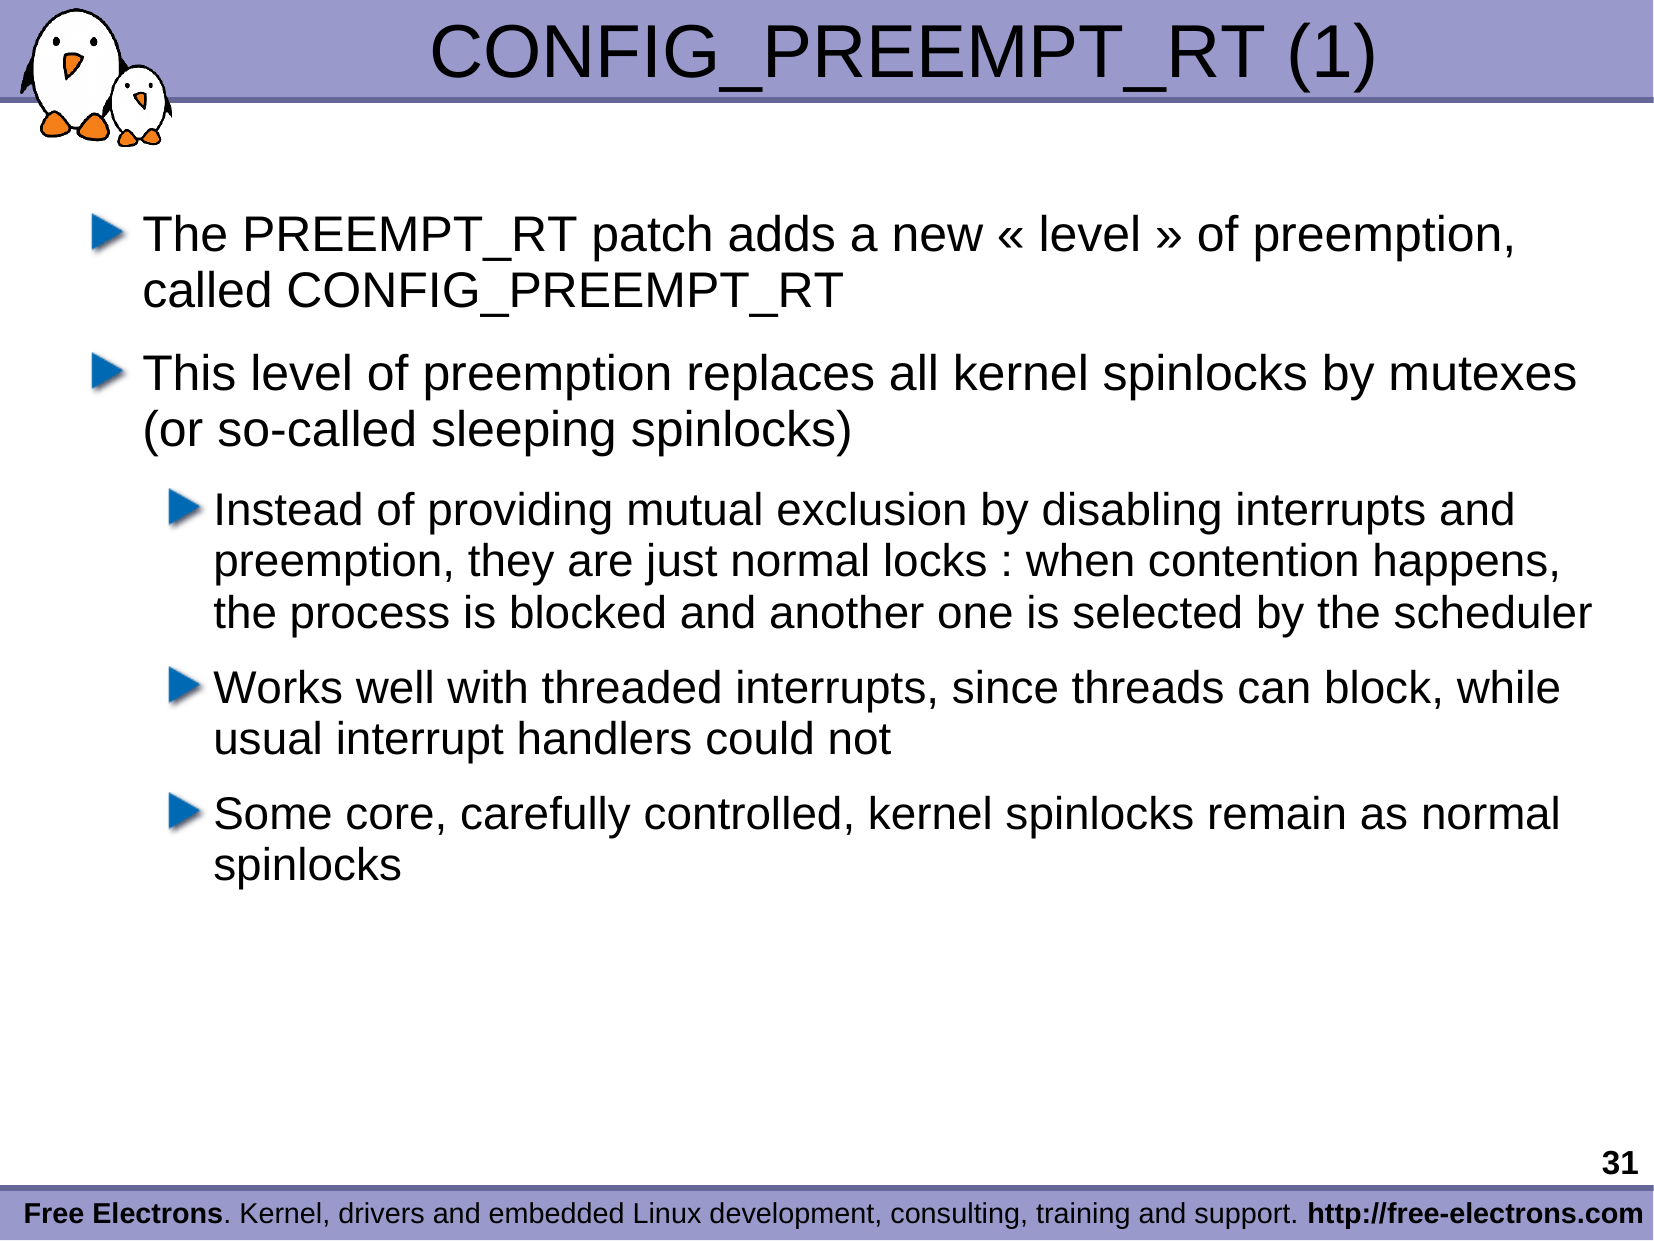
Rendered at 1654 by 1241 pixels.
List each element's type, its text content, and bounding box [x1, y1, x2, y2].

title CONFIG_PREEMPT_RT (1) [178, 4, 1631, 98]
picture [20, 8, 172, 147]
list The PREEMPT_RT patch adds a new « level » of preemption, called CONFIG_PREEMPT_RT This level of preemption replaces all kernel spinlocks by mutexes (or so-called sleeping spinlocks) Instead of providing mutual exclusion by disabling interrupts and preemption, they are just normal locks : when contention happens, the process is blocked and another one is selected by the scheduler Works well with threaded interrupts, since threads can block, while usual interrupt handlers could not Some core, carefully controlled, kernel spinlocks remain as normal spinlocks [71, 206, 1595, 1123]
